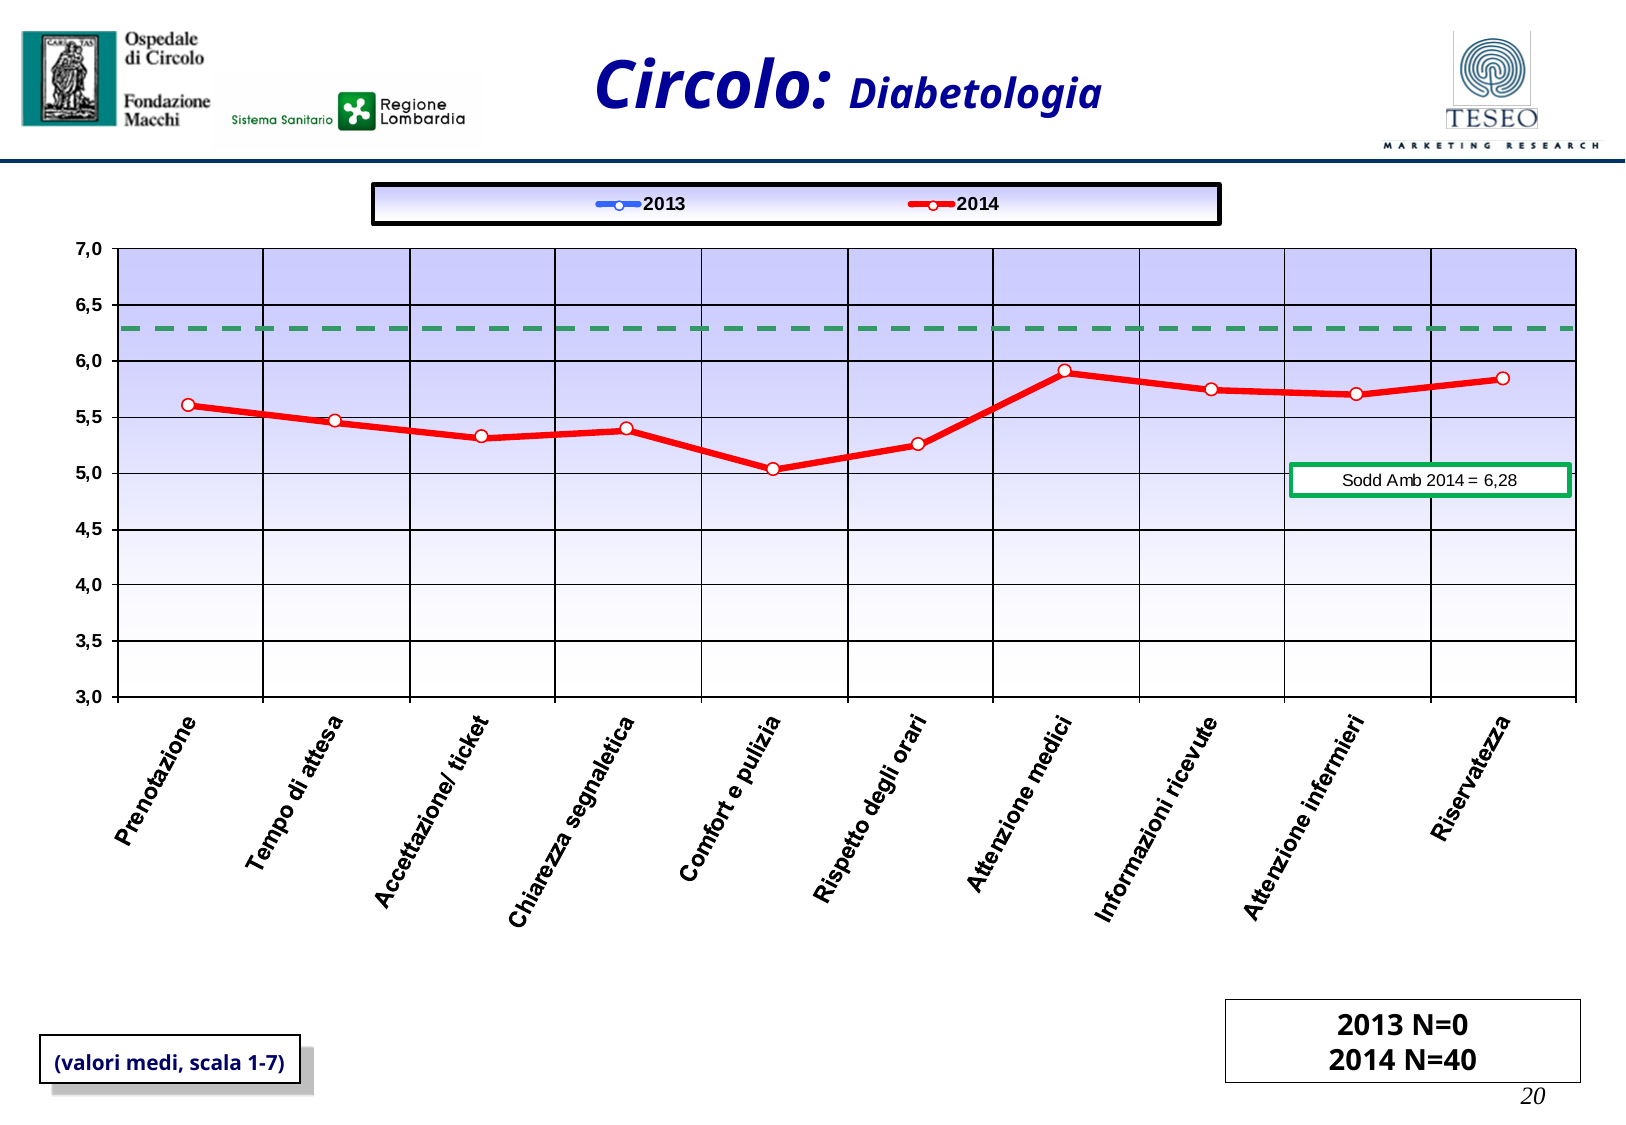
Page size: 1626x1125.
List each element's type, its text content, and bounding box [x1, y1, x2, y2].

picture [21, 31, 483, 149]
picture [1381, 31, 1604, 149]
text_box (valori medi, scala 1-7) [39, 1034, 300, 1083]
picture [32, 172, 1581, 1083]
text_box Circolo: Diabetologia [304, 18, 1392, 144]
text_box 2013 N=0 2014 N=40 [1225, 999, 1581, 1083]
